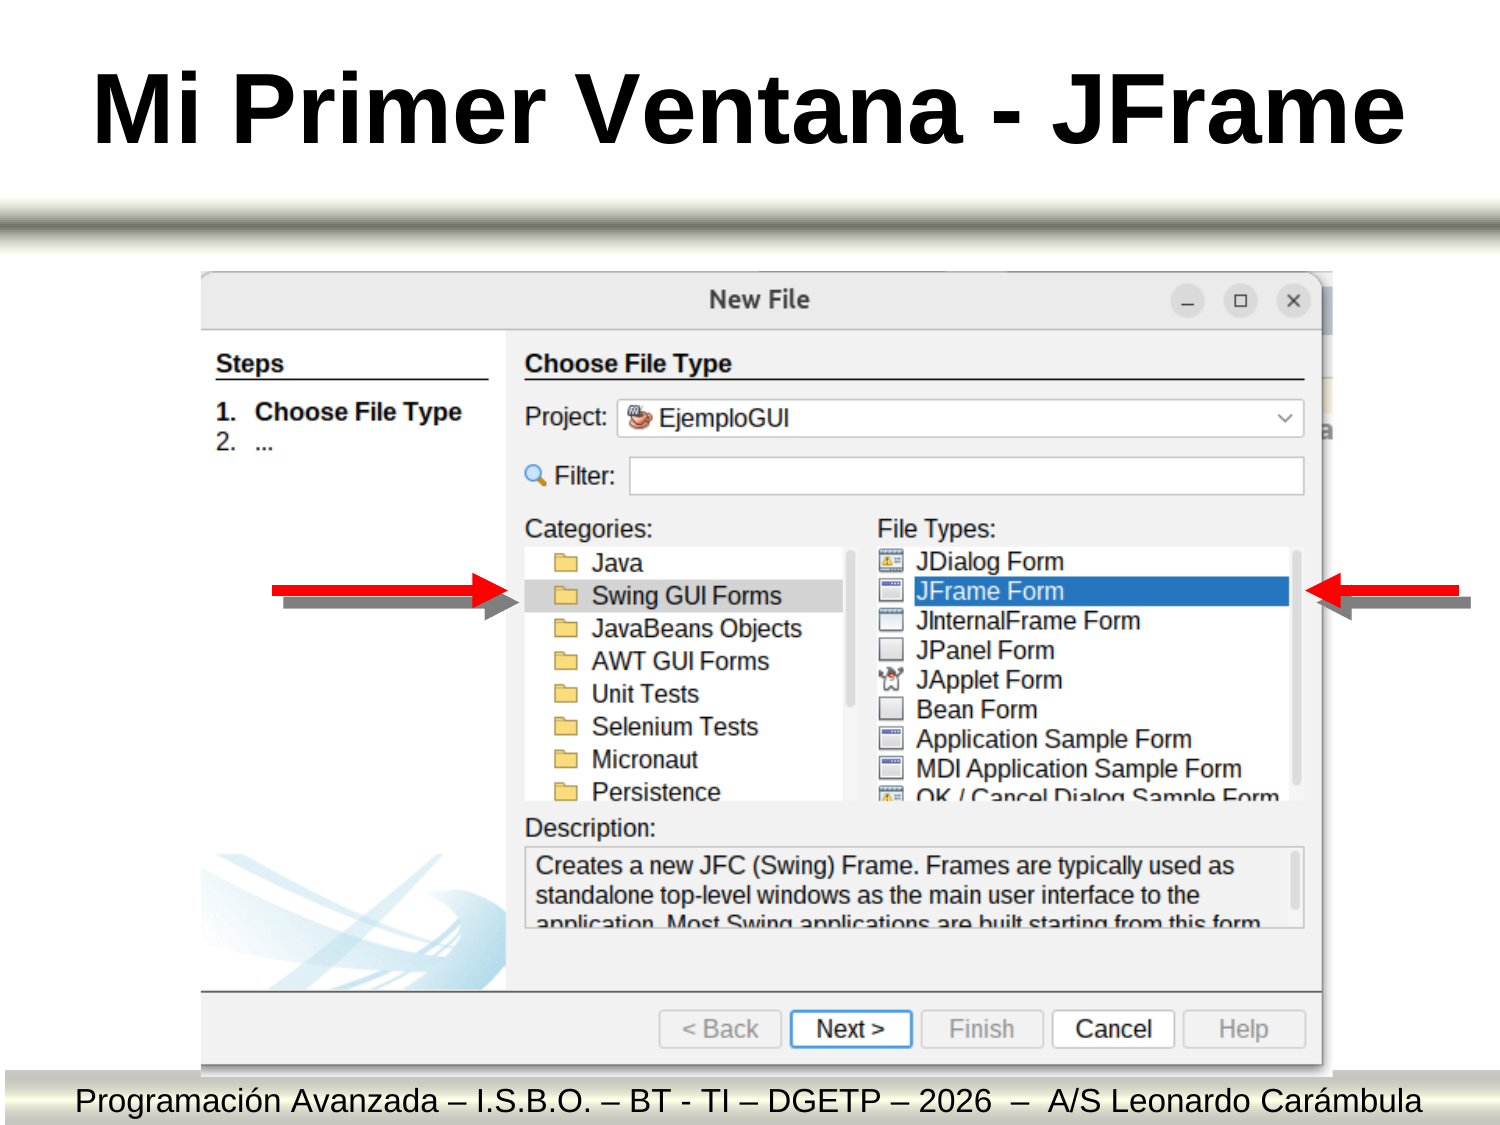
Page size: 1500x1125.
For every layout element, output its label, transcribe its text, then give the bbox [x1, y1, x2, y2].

title Mi Primer Ventana - JFrame [0, 9, 1500, 198]
picture [200, 271, 1333, 1077]
